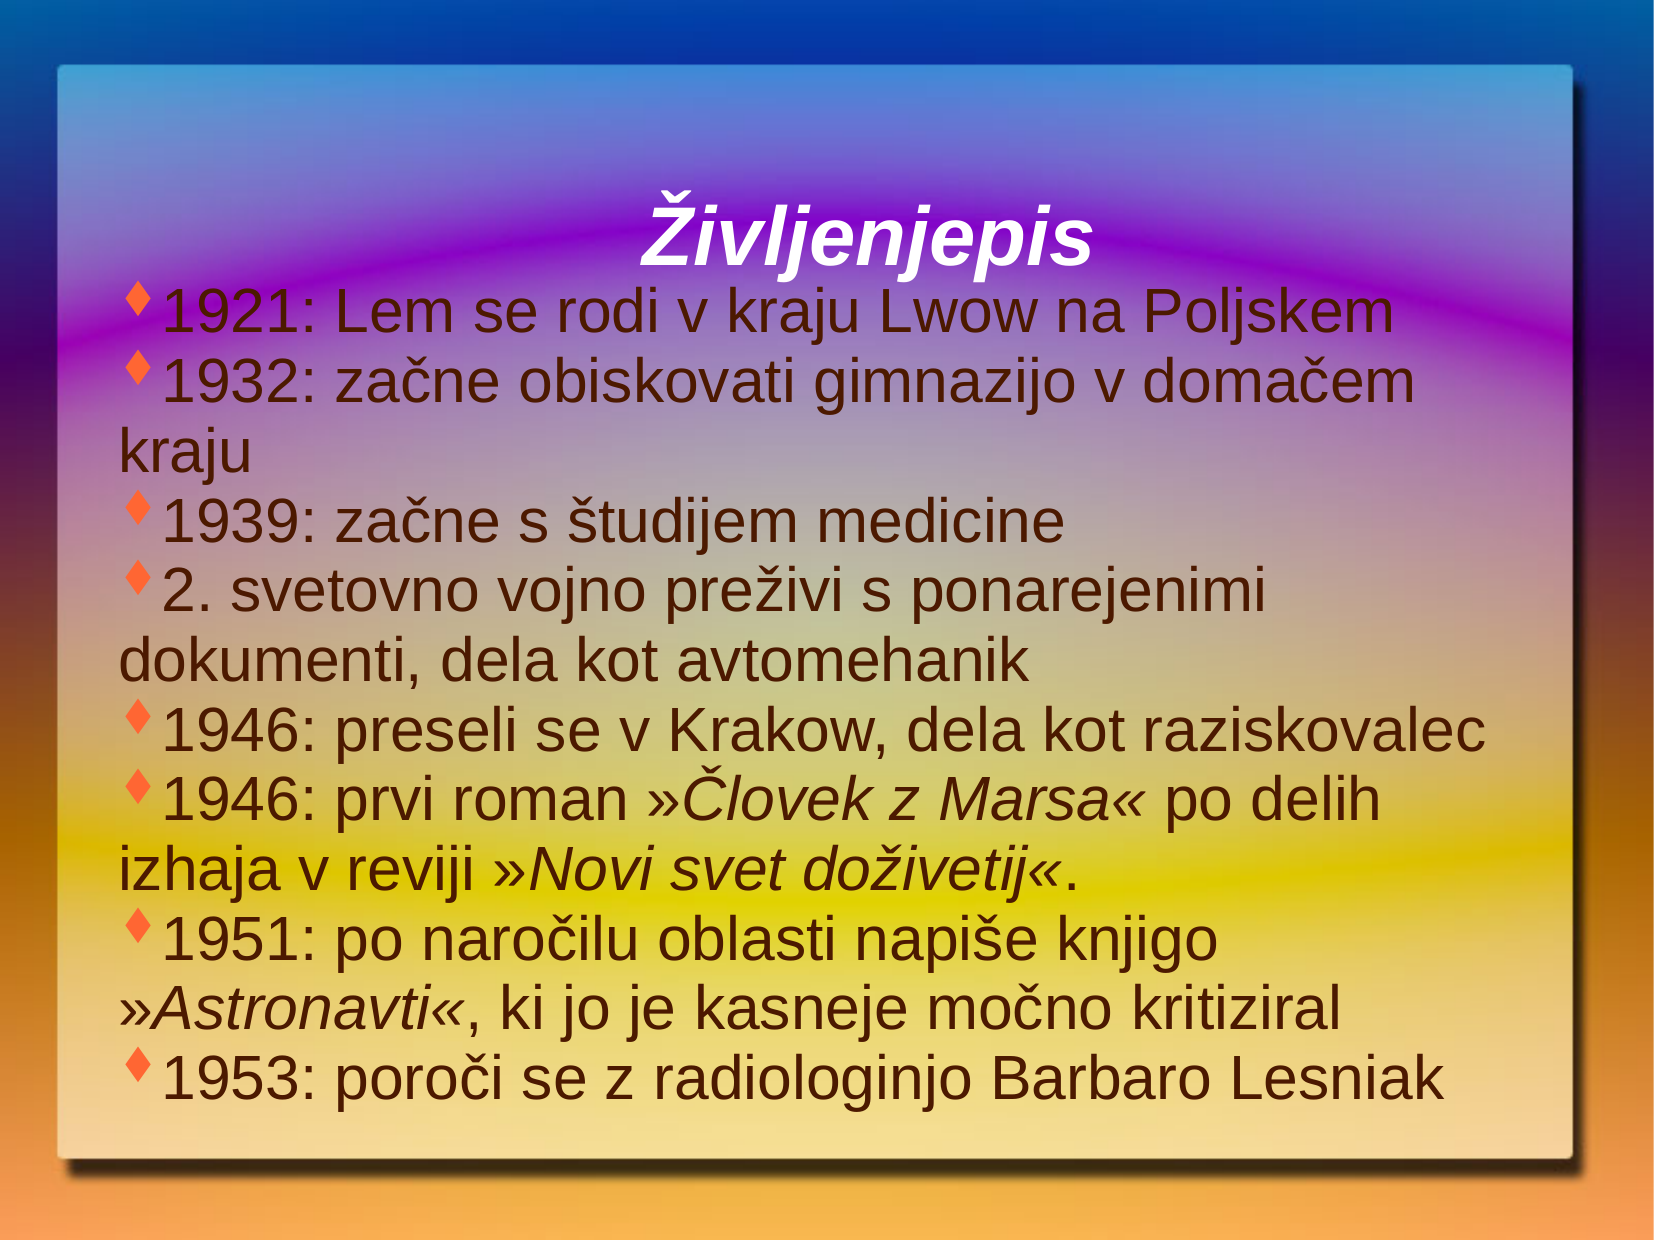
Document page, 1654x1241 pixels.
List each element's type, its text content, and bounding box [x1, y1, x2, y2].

list 1921: Lem se rodi v kraju Lwow na Poljskem 1932: začne obiskovati gimnazijo v domačem kraju 1939: začne s študijem medicine 2. svetovno vojno preživi s ponarejenimi dokumenti, dela kot avtomehanik 1946: preseli se v Krakow, dela kot raziskovalec 1946: prvi roman »Človek z Marsa« po delih izhaja v reviji »Novi svet doživetij«. 1951: po naročilu oblasti napiše knjigo »Astronavti«, ki jo je kasneje močno kritiziral 1953: poroči se z radiologinjo Barbaro Lesniak [118, 277, 1536, 1122]
picture [0, 0, 1654, 1240]
title Življenjepis [126, 134, 1538, 342]
